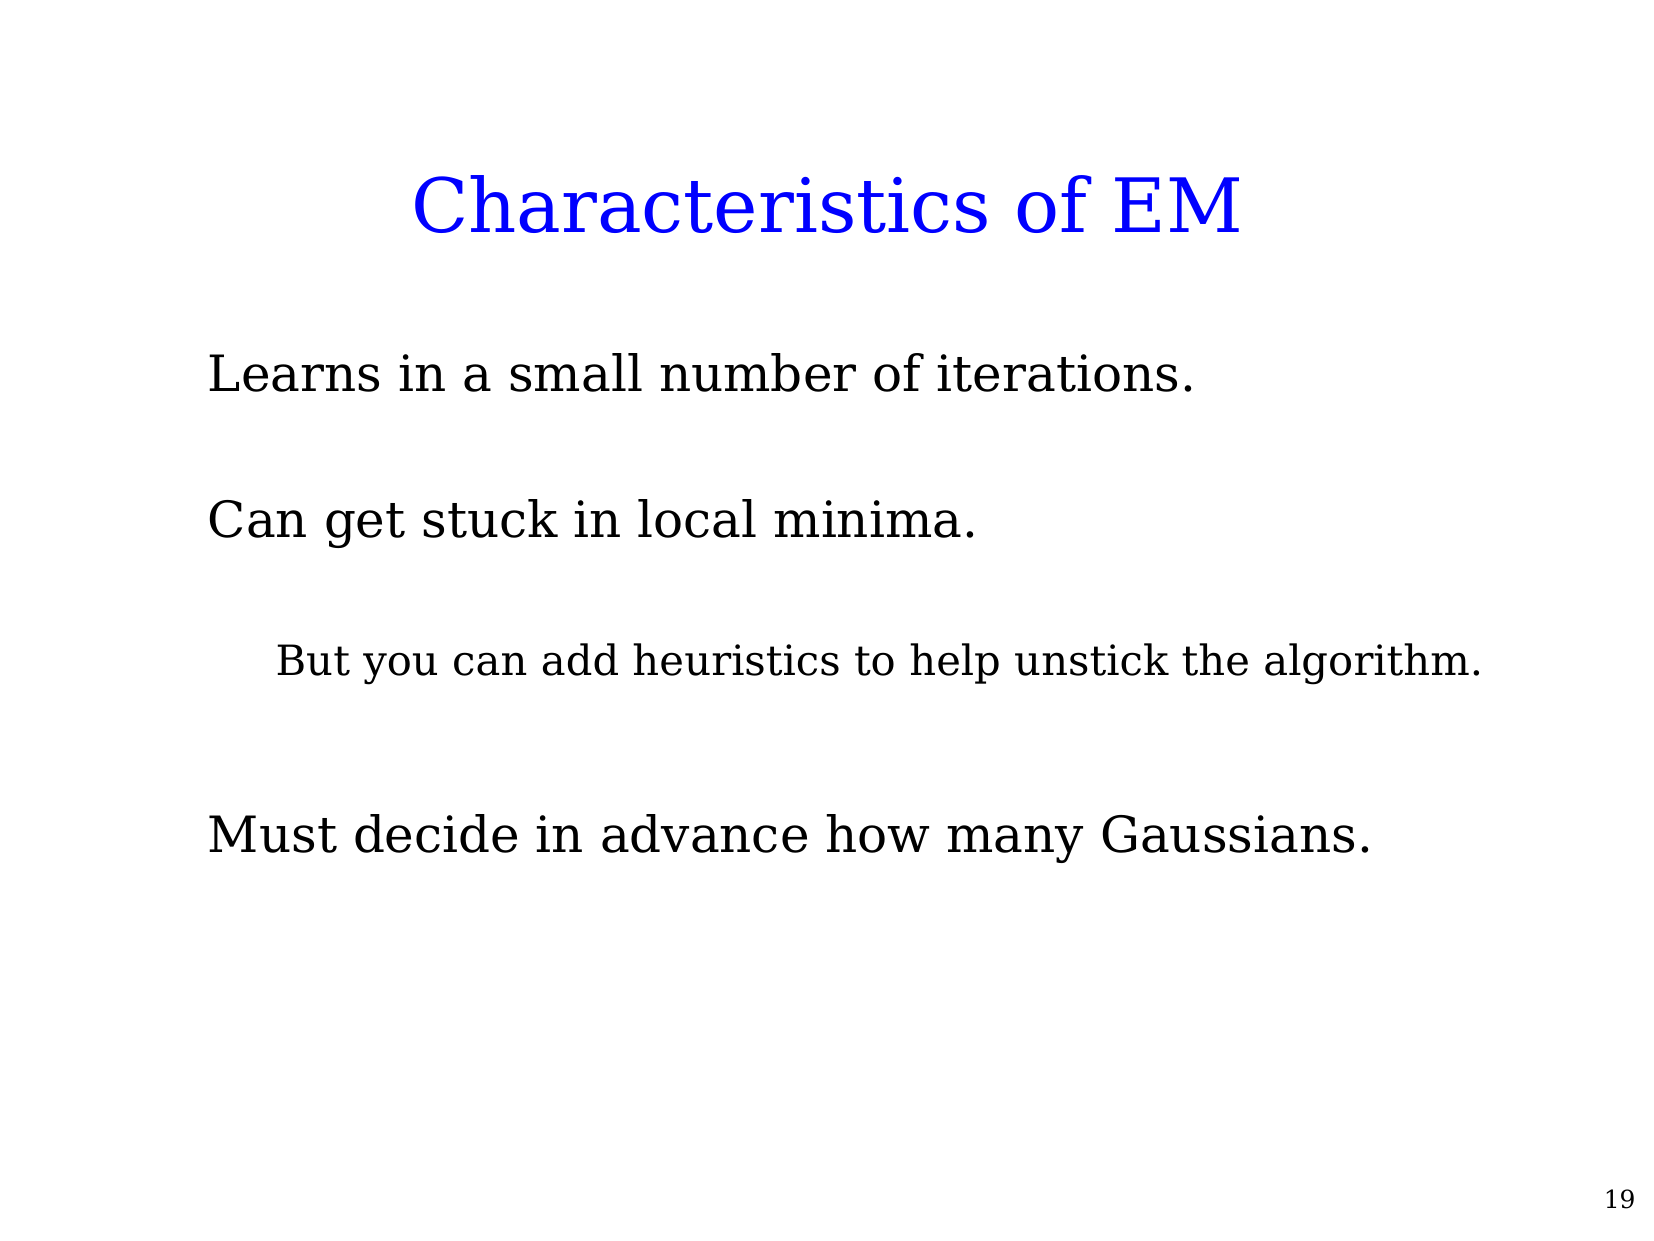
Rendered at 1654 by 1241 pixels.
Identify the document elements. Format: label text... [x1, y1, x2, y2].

list Learns in a small number of iterations. Can get stuck in local minima. But you can add heuristics to help unstick the algorithm. Must decide in advance how many Gaussians. [121, 344, 1534, 1127]
title Characteristics of EM [121, 102, 1534, 311]
